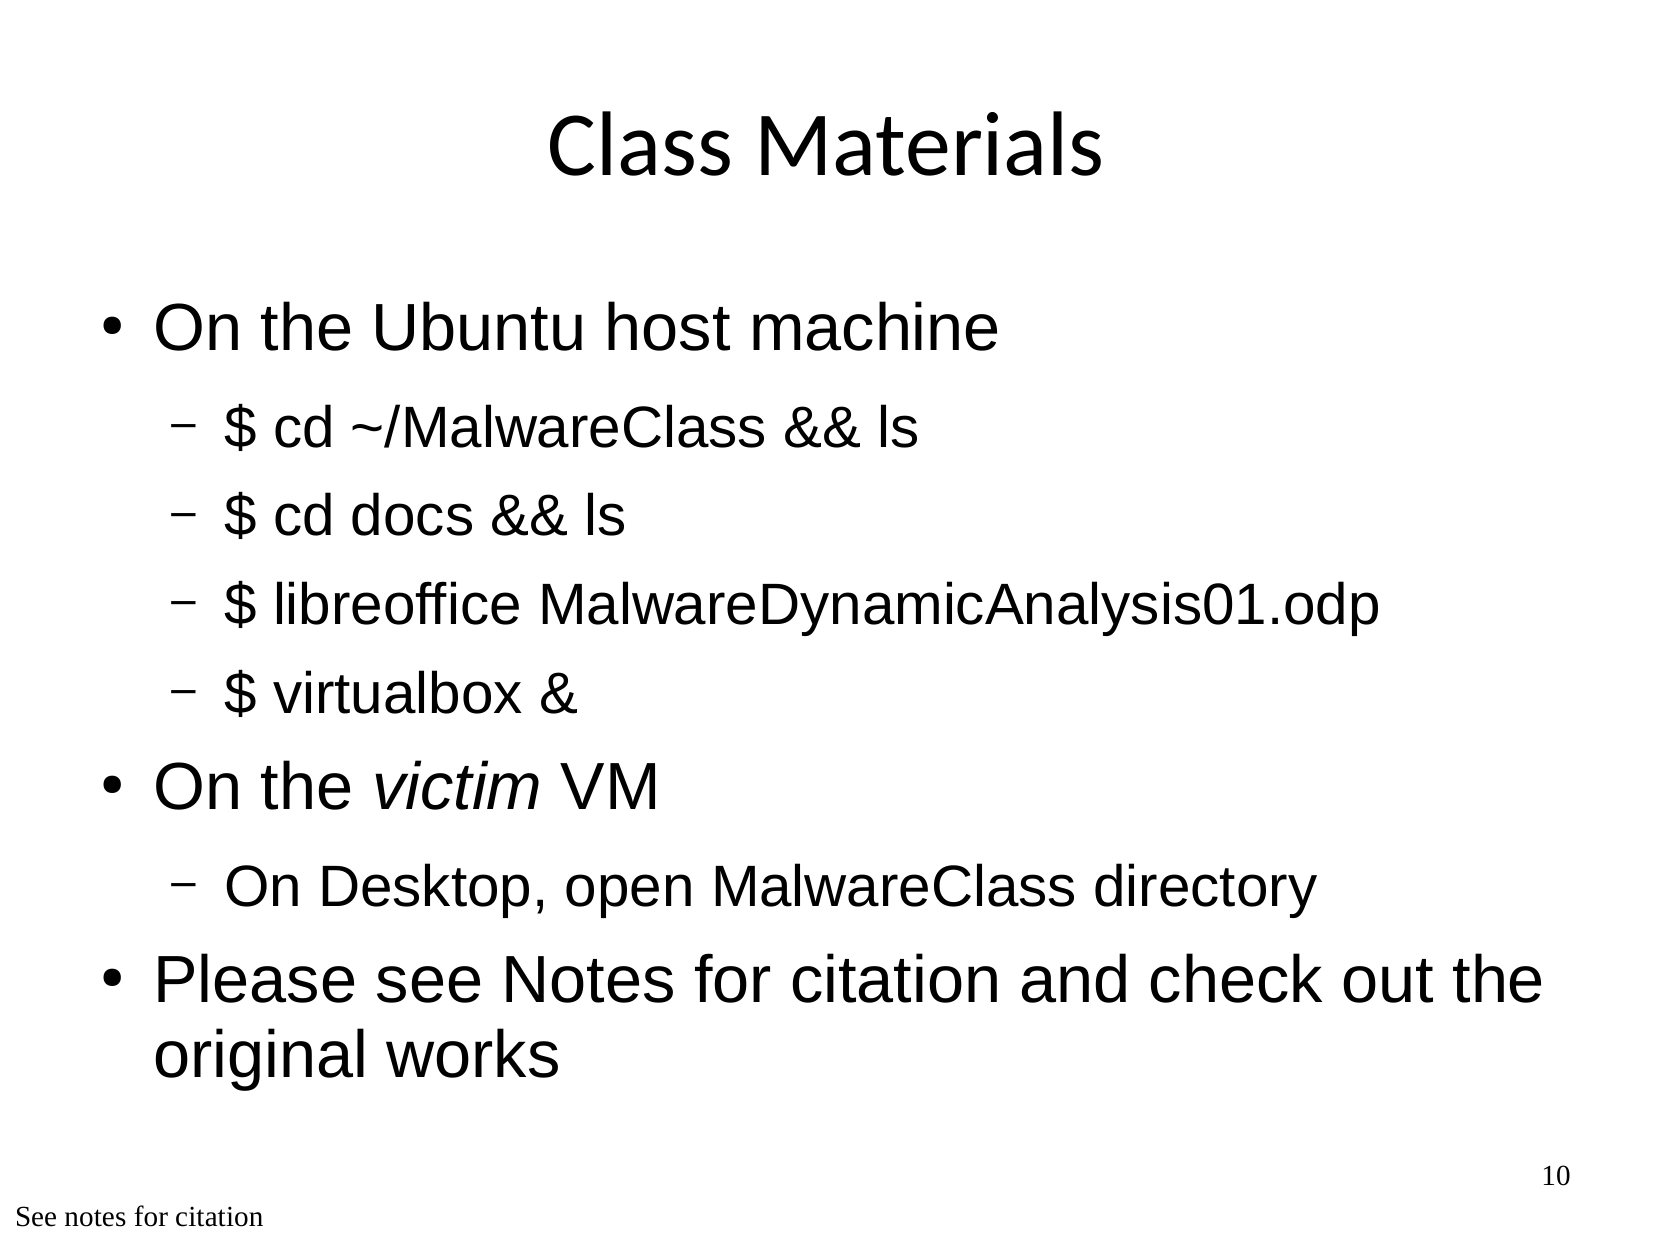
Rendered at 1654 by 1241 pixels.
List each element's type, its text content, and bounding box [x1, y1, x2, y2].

title Class Materials [82, 49, 1571, 257]
list On the Ubuntu host machine $ cd ~/MalwareClass && ls $ cd docs && ls $ libreoffice MalwareDynamicAnalysis01.odp $ virtualbox & On the victim VM On Desktop, open MalwareClass directory Please see Notes for citation and check out the original works [82, 290, 1576, 1126]
